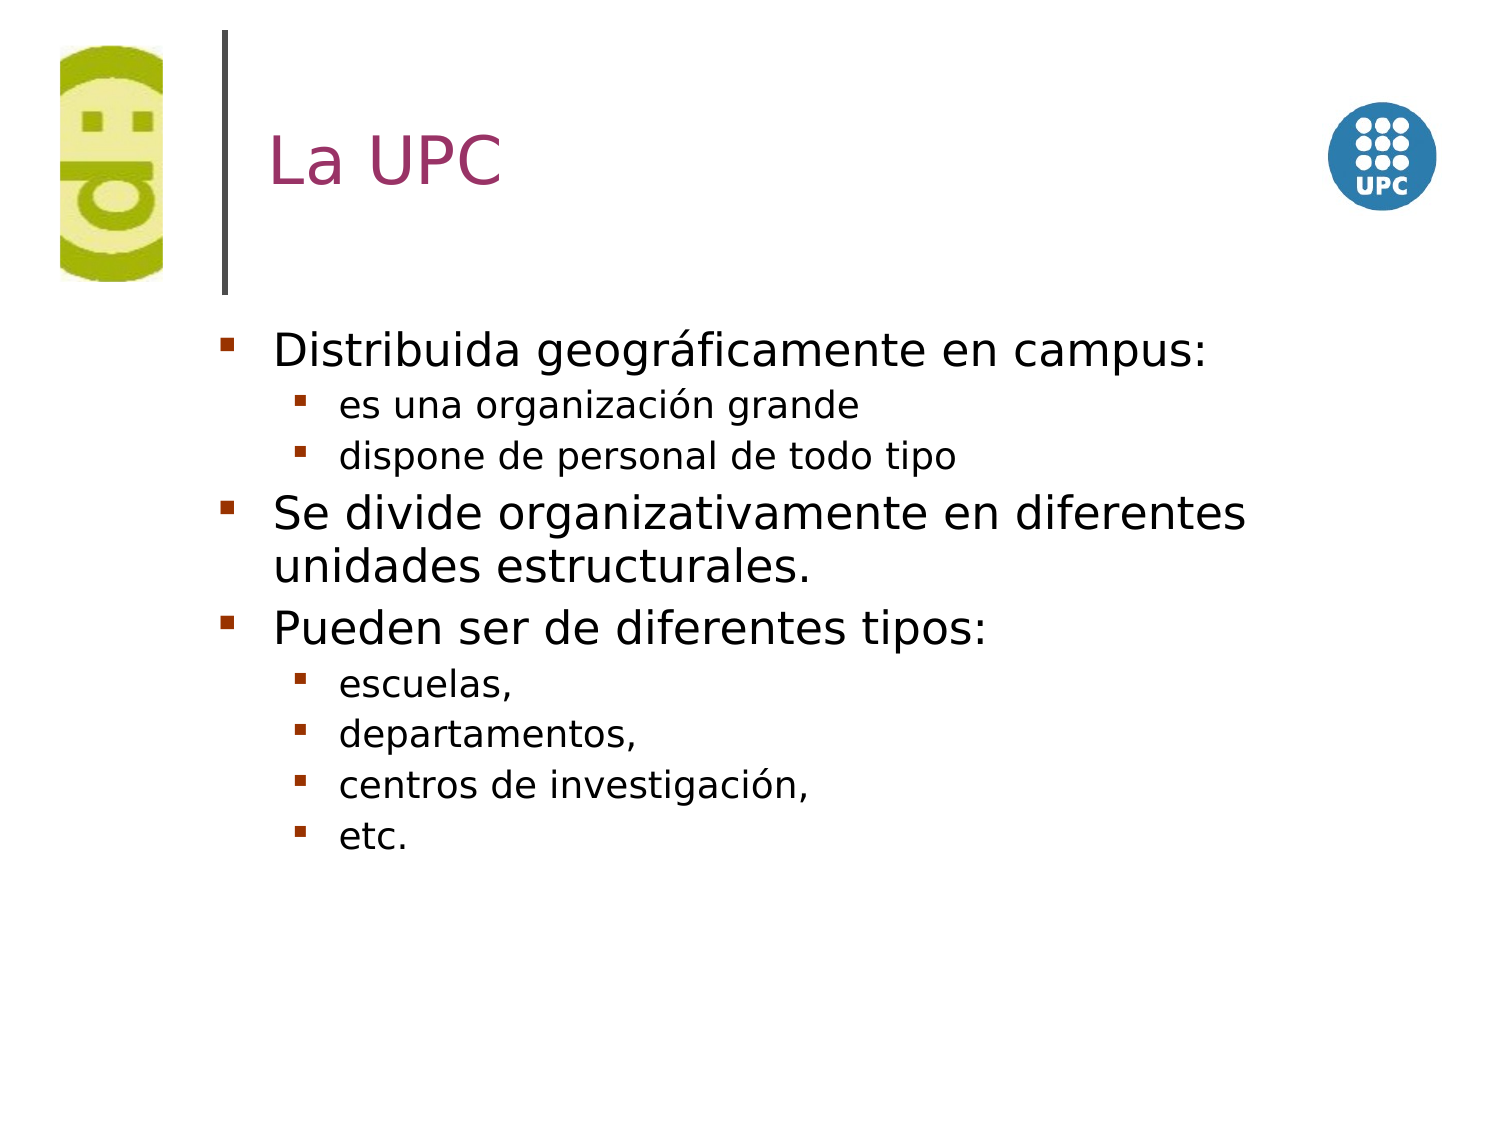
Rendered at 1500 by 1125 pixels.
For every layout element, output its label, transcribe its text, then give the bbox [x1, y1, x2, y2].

title La UPC [252, 67, 1329, 256]
list Distribuida geográficamente en campus: es una organización grande dispone de personal de todo tipo Se divide organizativamente en diferentes unidades estructurales. Pueden ser de diferentes tipos: escuelas, departamentos, centros de investigación, etc. [202, 316, 1329, 1000]
picture [1329, 96, 1442, 216]
picture [61, 47, 162, 281]
